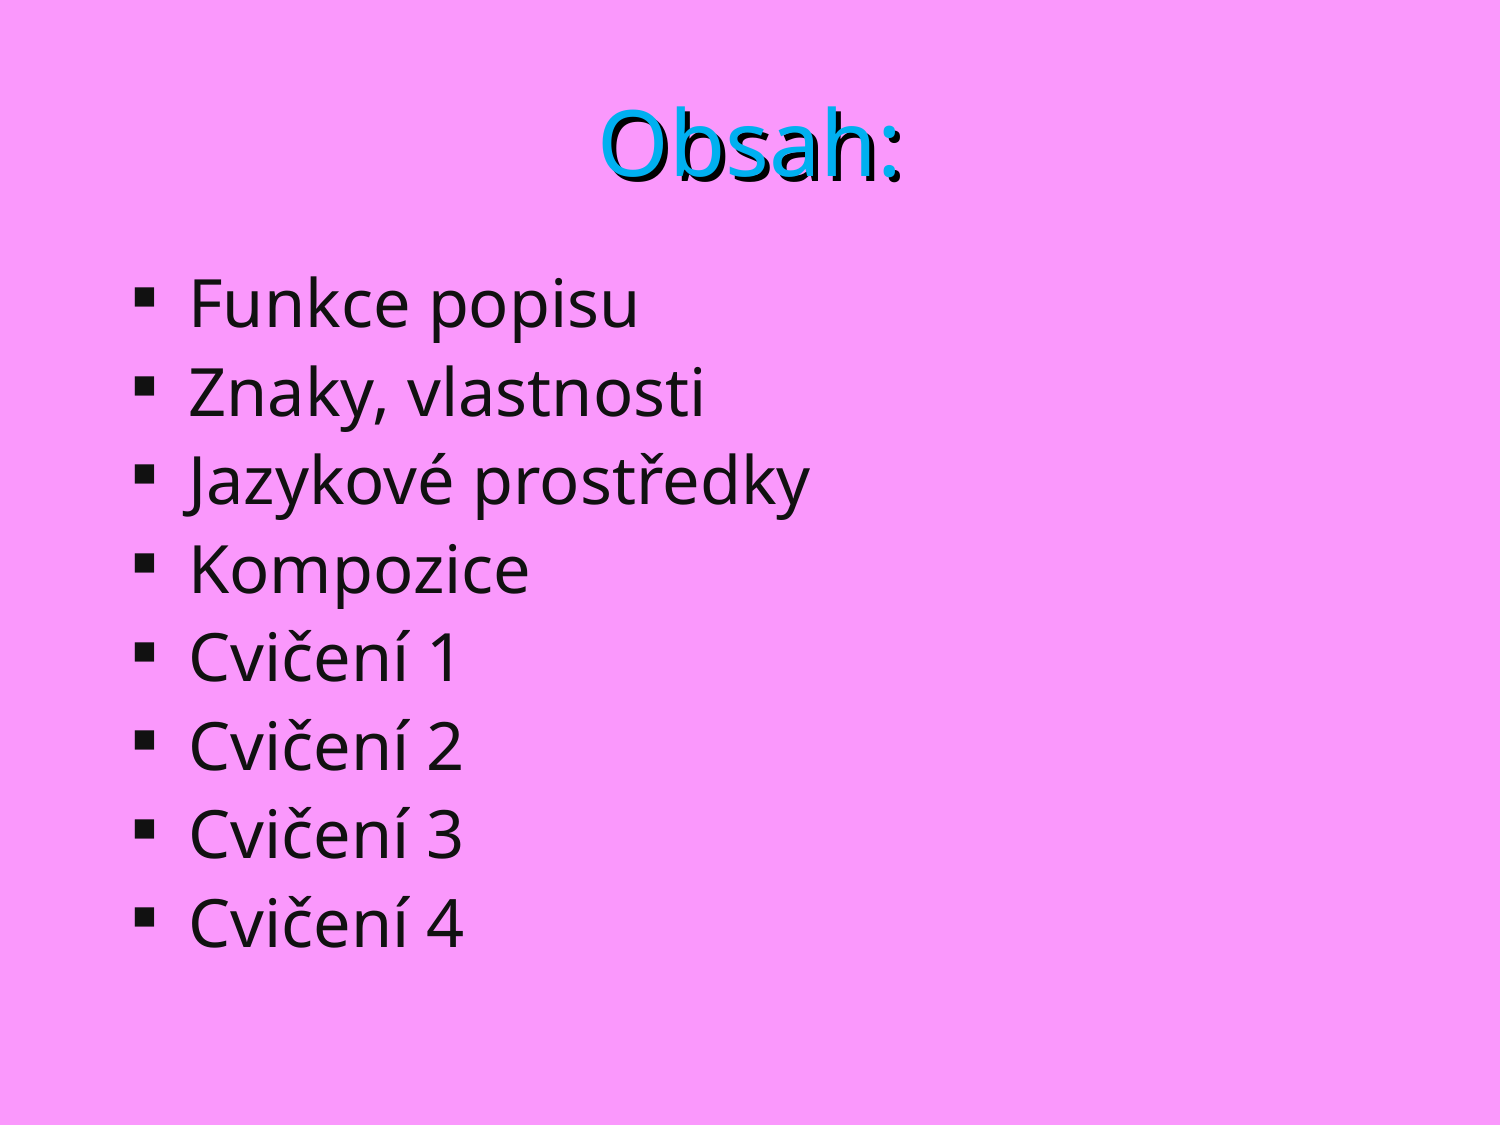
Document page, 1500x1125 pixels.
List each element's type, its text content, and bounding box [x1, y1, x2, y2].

list Funkce popisu Znaky, vlastnosti Jazykové prostředky Kompozice Cvičení 1 Cvičení 2 Cvičení 3 Cvičení 4 [117, 262, 1336, 1059]
title Obsah: [75, 45, 1426, 234]
